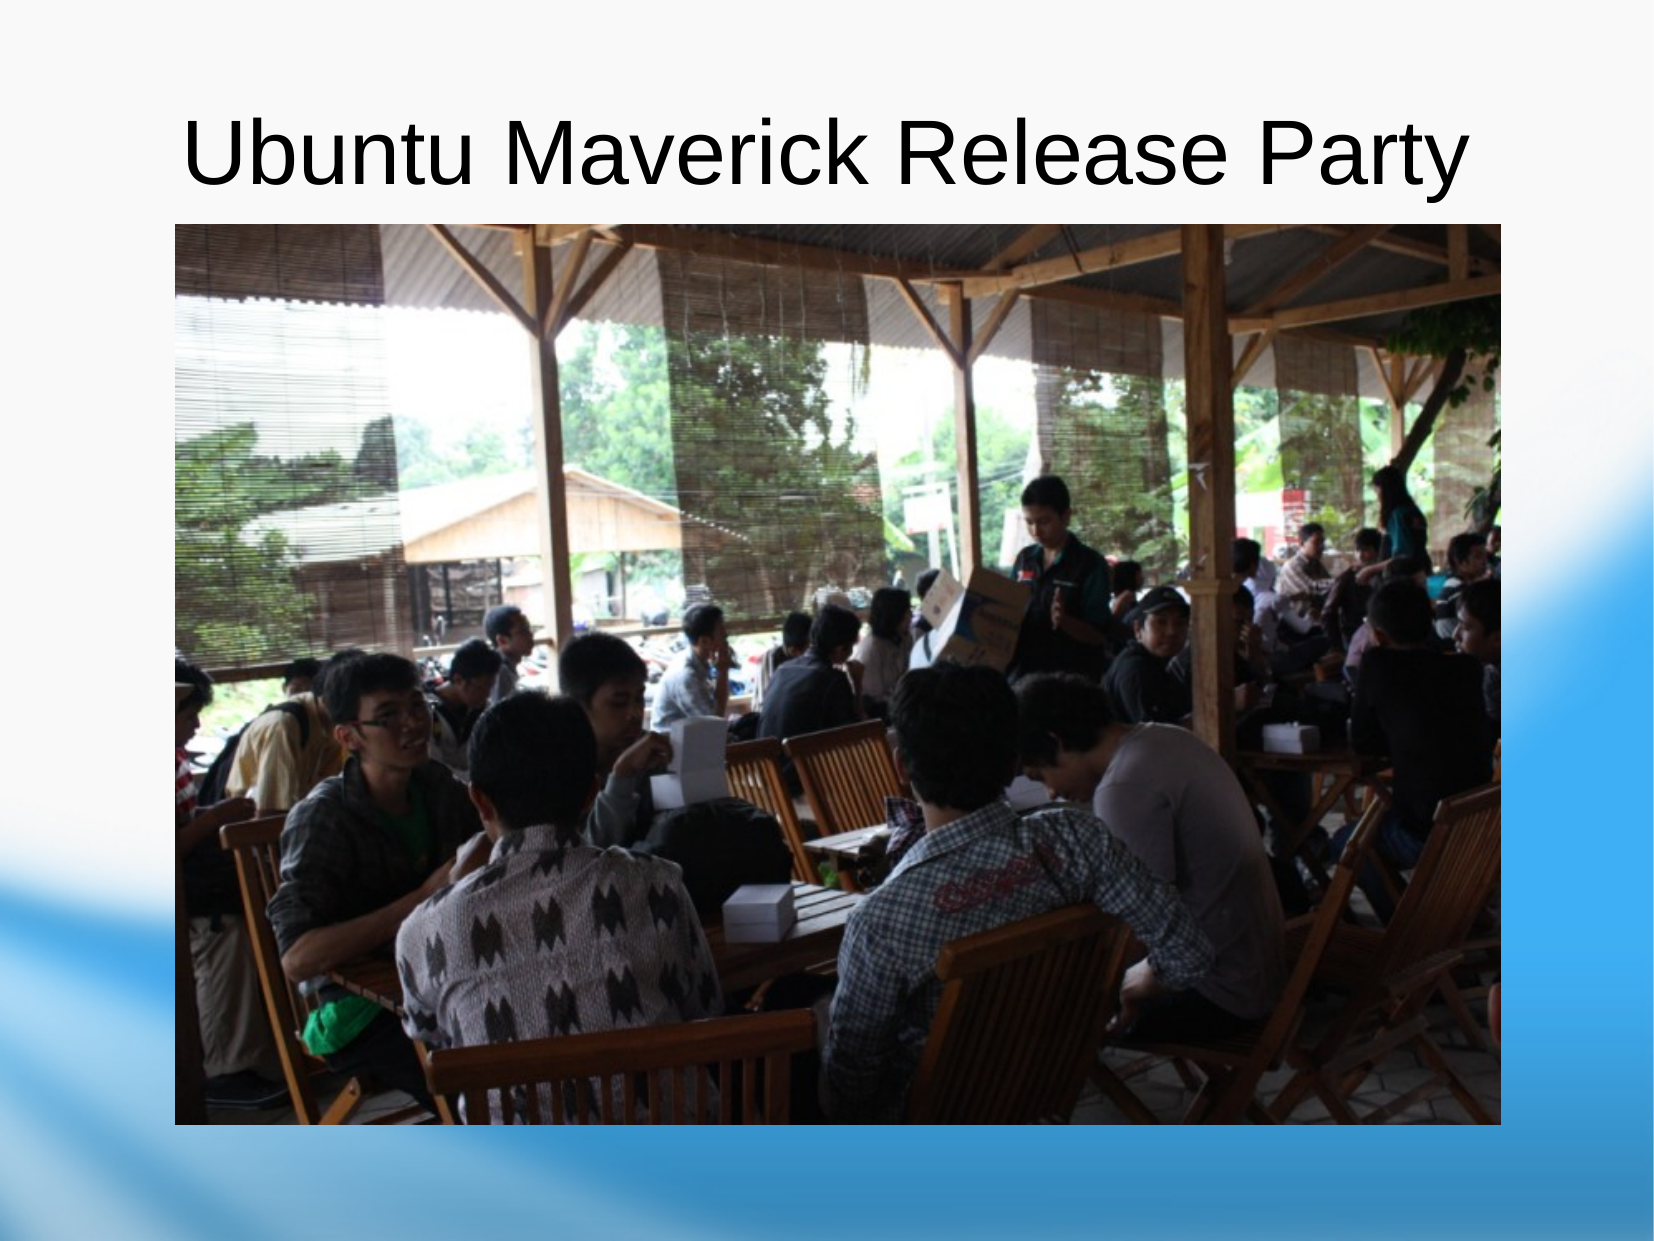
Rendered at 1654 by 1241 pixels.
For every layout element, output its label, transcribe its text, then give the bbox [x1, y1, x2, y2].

title Ubuntu Maverick Release Party [82, 56, 1571, 250]
picture [0, 0, 1654, 1241]
